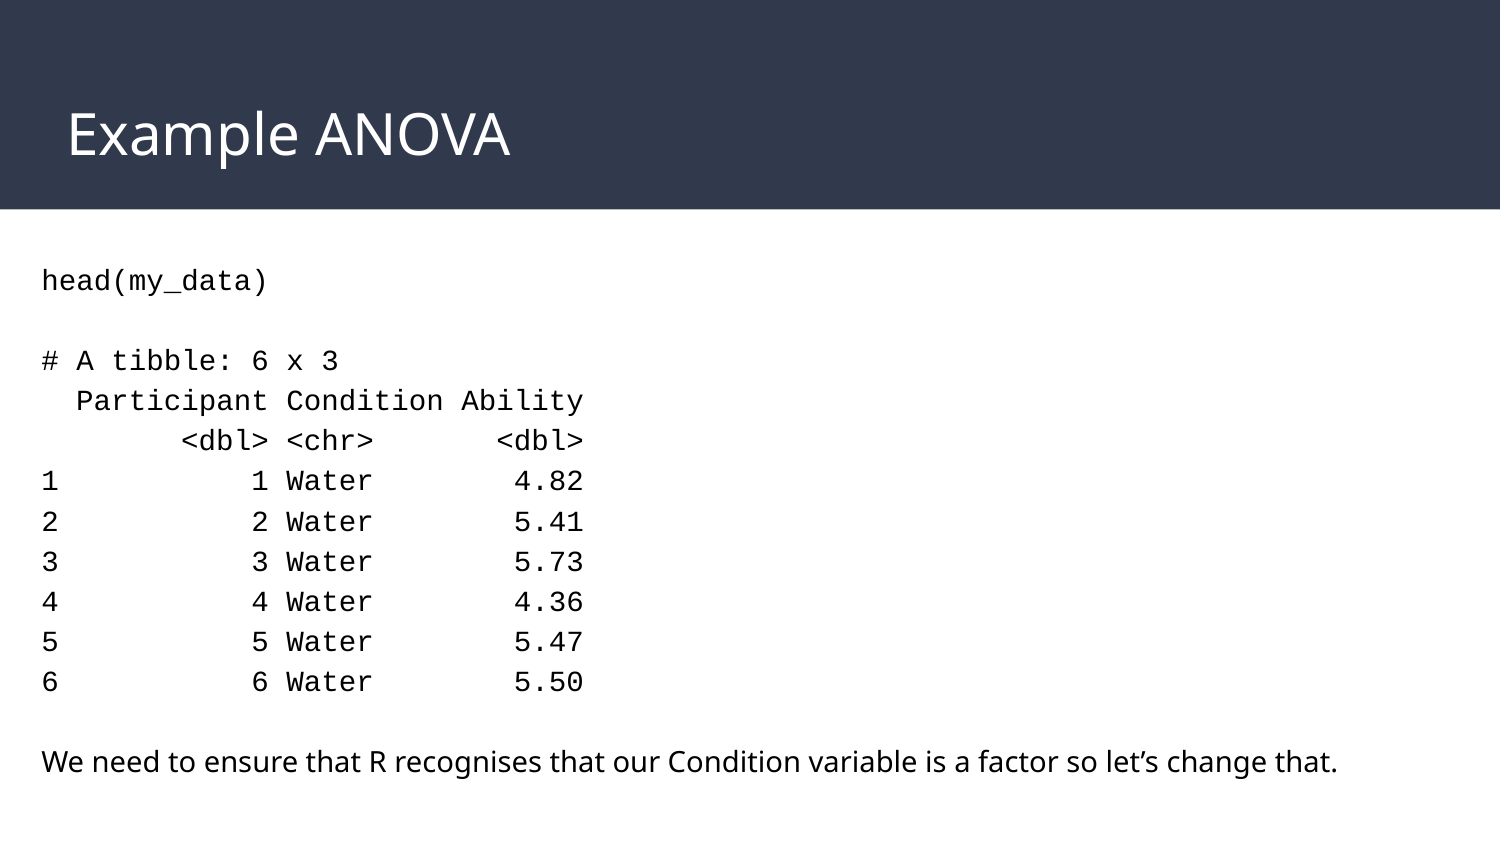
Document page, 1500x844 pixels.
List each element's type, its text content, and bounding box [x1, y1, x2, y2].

text_box head(my_data) # A tibble: 6 x 3 Participant Condition Ability <dbl> <chr> <dbl> 1 1 Water 4.82 2 2 Water 5.41 3 3 Water 5.73 4 4 Water 4.36 5 5 Water 5.47 6 6 Water 5.50 We need to ensure that R recognises that our Condition variable is a factor so let’s change that. [26, 240, 1462, 823]
title Example ANOVA [51, 82, 1449, 185]
